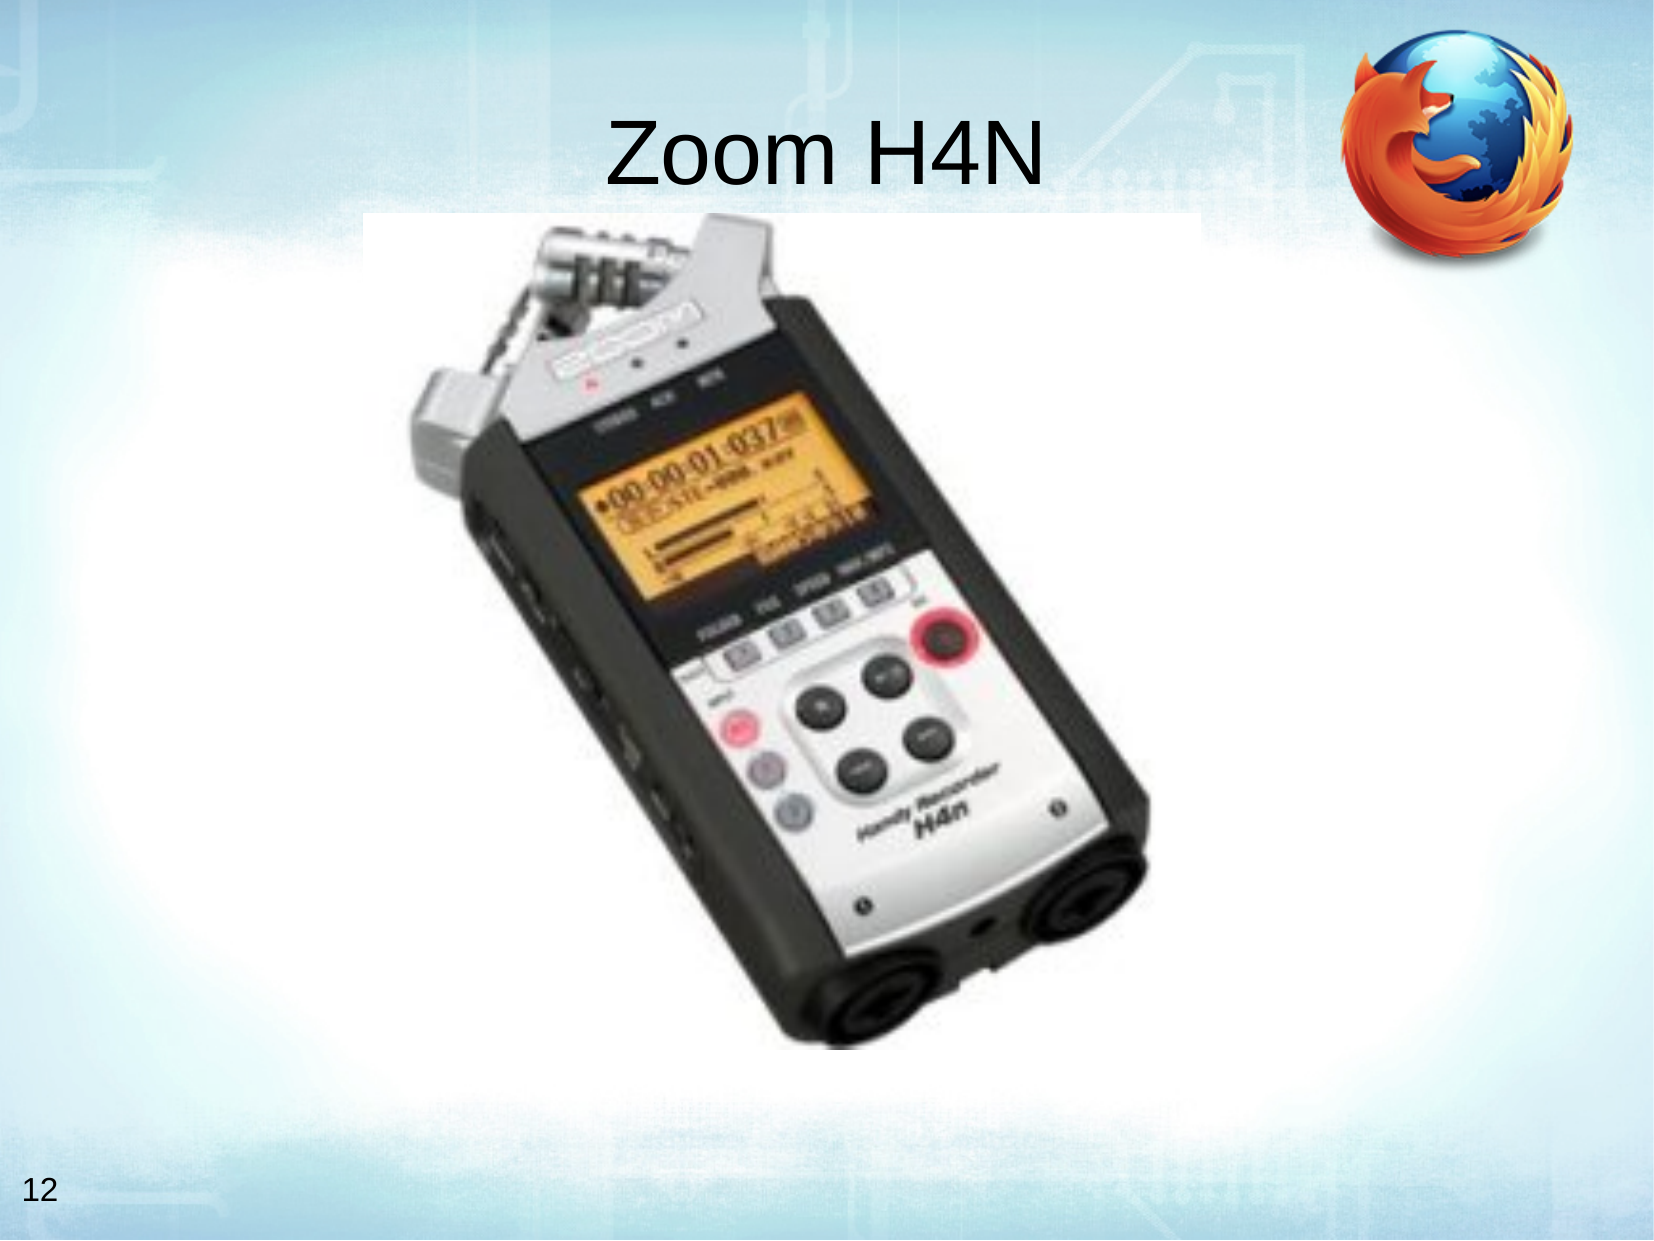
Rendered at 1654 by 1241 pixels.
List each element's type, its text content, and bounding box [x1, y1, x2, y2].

picture [0, 0, 1654, 1240]
title Zoom H4N [82, 49, 1571, 257]
